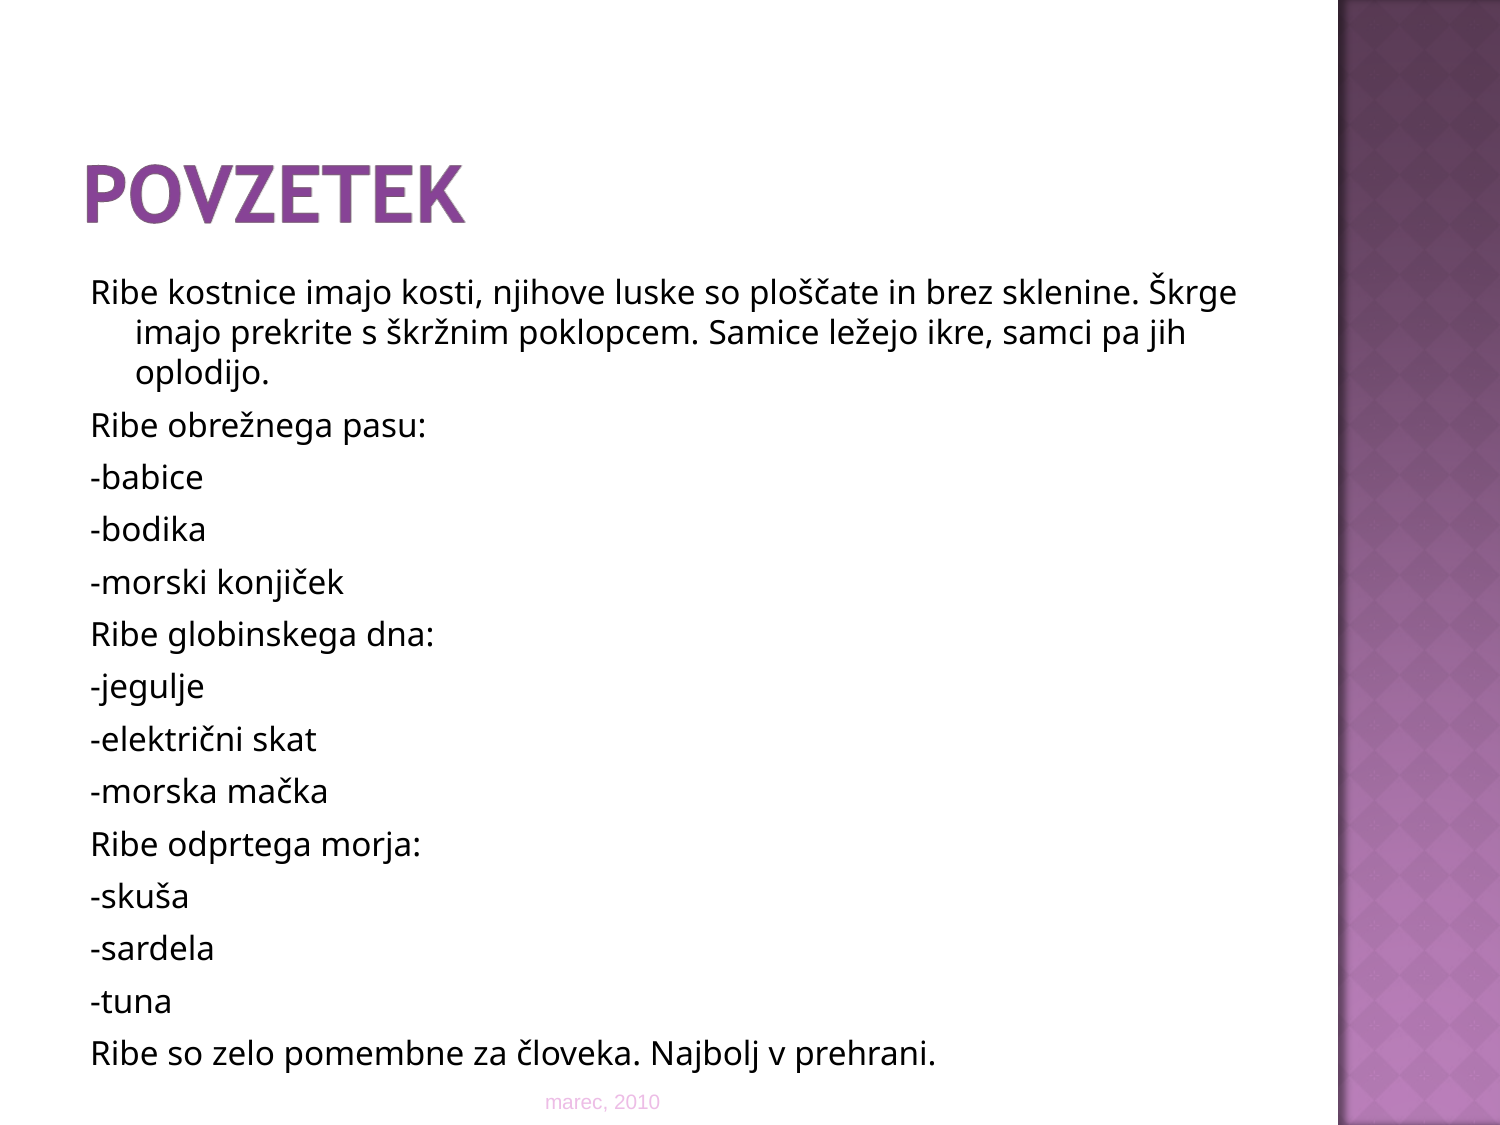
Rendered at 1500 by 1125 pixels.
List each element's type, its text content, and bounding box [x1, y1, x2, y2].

text_box marec, 2010 [74, 1075, 675, 1114]
text_box Ribe kostnice imajo kosti, njihove luske so ploščate in brez sklenine. Škrge imajo prekrite s škržnim poklopcem. Samice ležejo ikre, samci pa jih oplodijo. Ribe obrežnega pasu: -babice -bodika -morski konjiček Ribe globinskega dna: -jegulje -električni skat -morska mačka Ribe odprtega morja: -skuša -sardela -tuna Ribe so zelo pomembne za človeka. Najbolj v prehrani. [74, 264, 1263, 1060]
picture [34, 52, 1264, 241]
picture [1337, 0, 1500, 1125]
